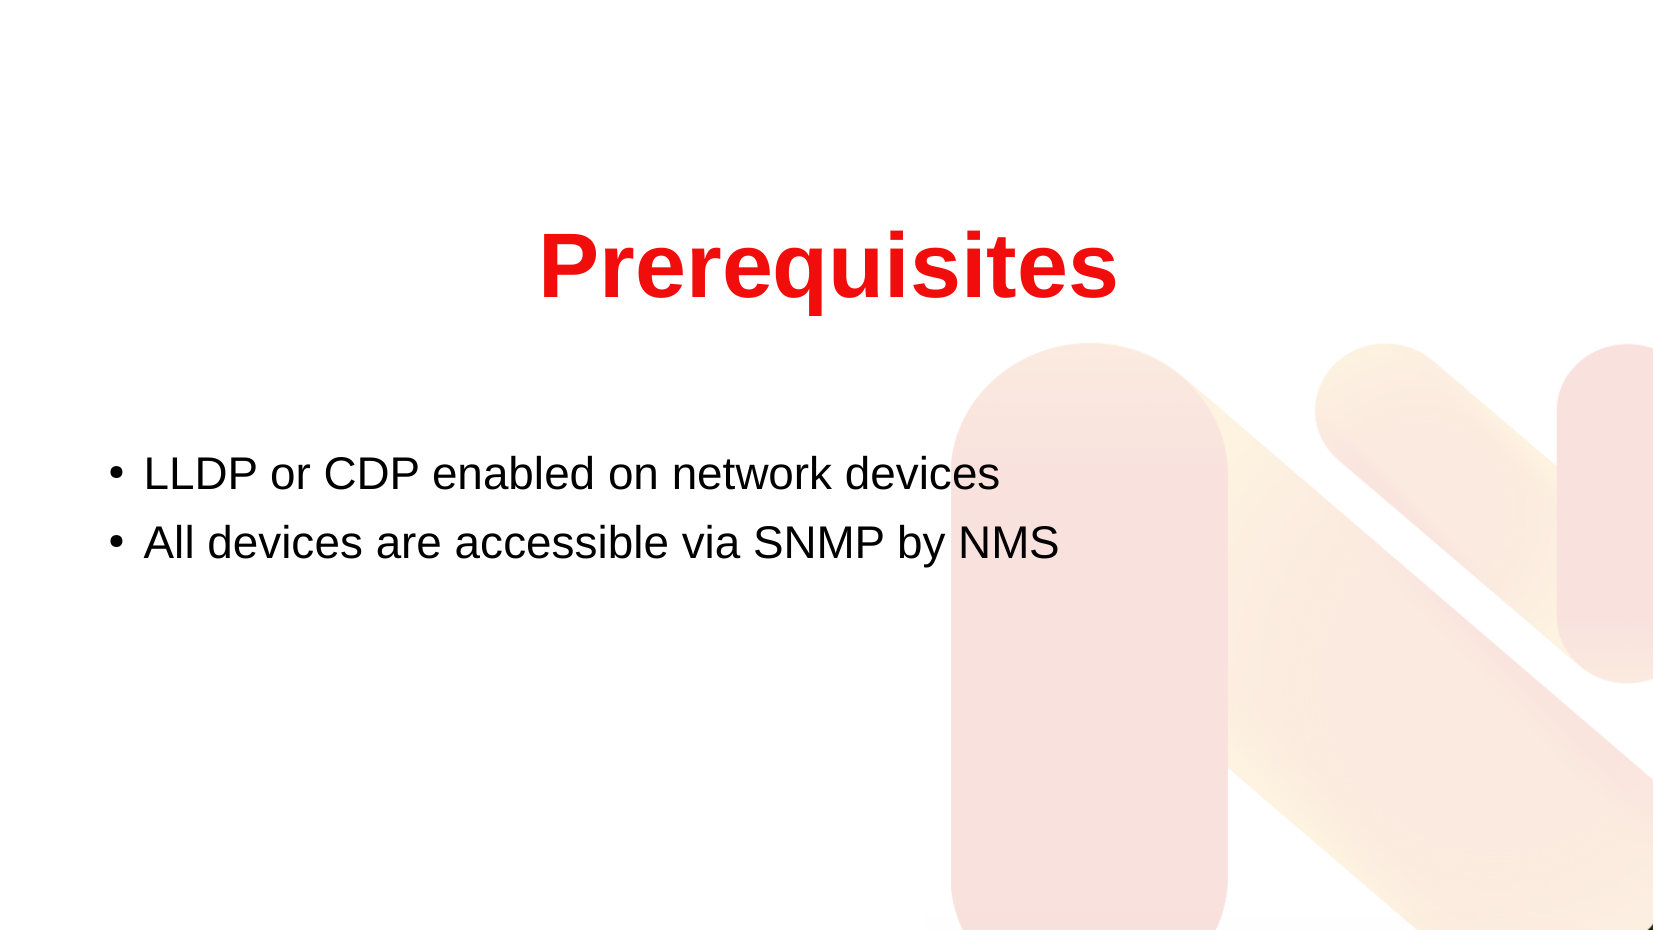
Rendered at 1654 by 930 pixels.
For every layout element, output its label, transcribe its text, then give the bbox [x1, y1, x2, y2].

picture [925, 327, 1653, 930]
subtitle LLDP or CDP enabled on network devices All devices are accessible via SNMP by NMS [87, 447, 1576, 638]
title Prerequisites [85, 187, 1574, 343]
